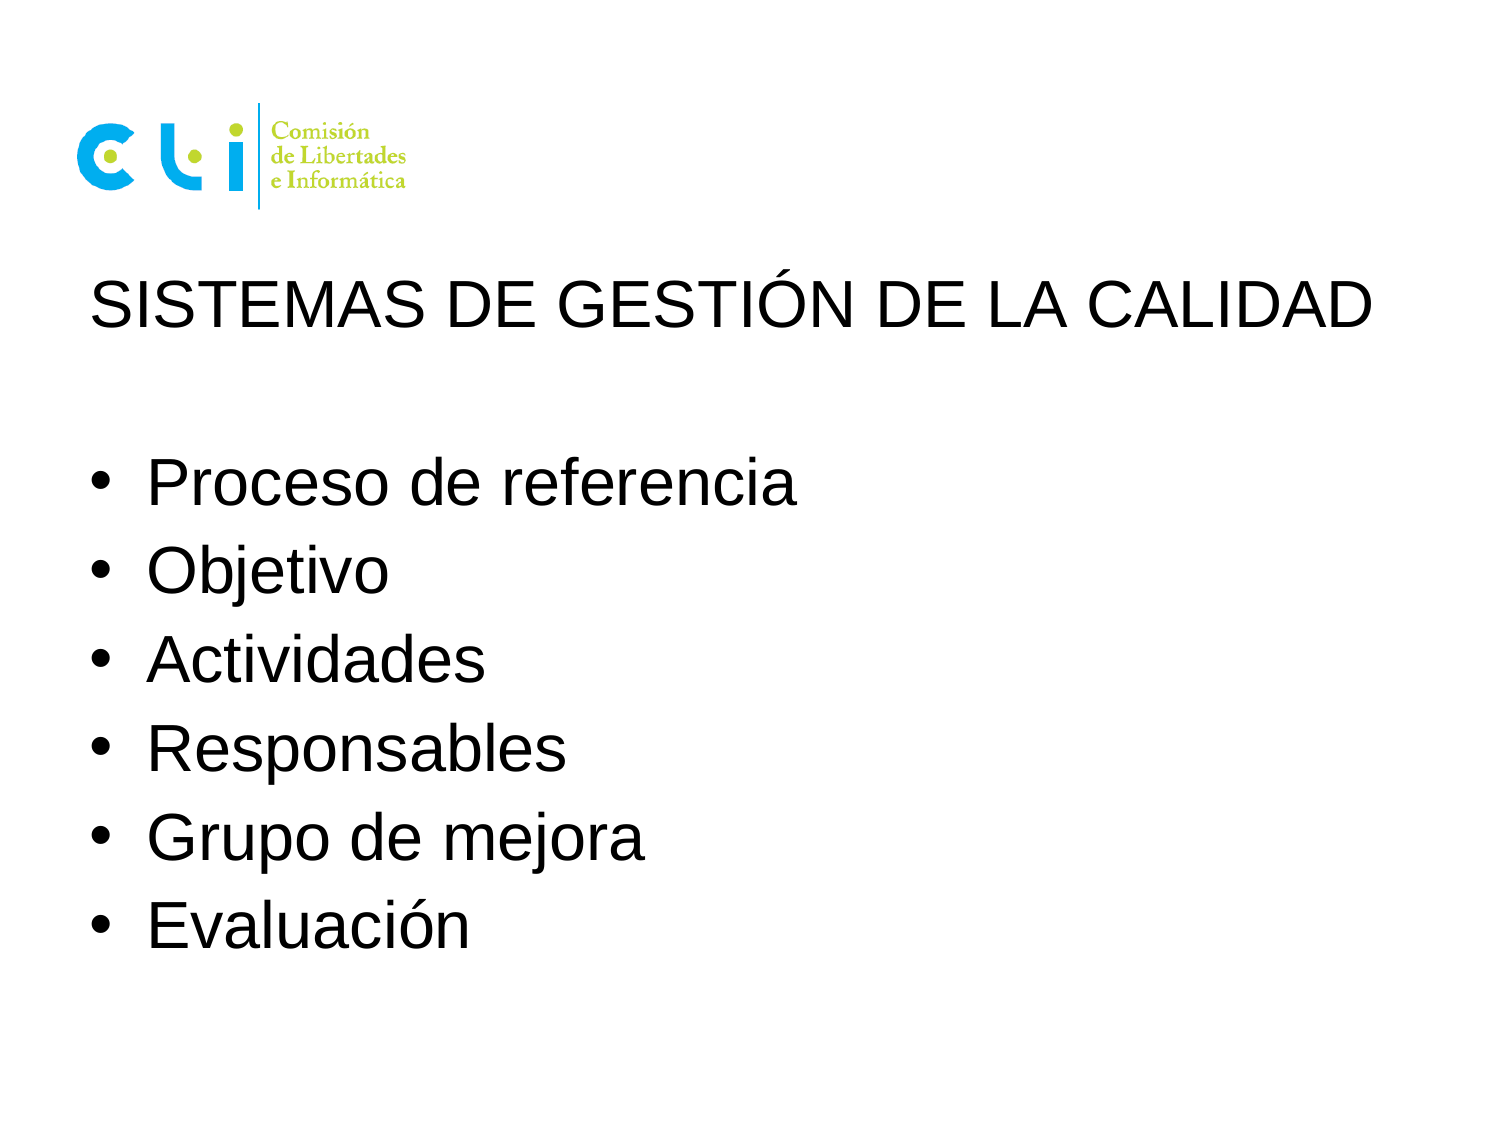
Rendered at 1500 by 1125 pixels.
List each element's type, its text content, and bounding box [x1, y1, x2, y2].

picture [6, 45, 502, 233]
list SISTEMAS DE GESTIÓN DE LA CALIDAD Proceso de referencia Objetivo Actividades Responsables Grupo de mejora Evaluación [75, 262, 1426, 1005]
